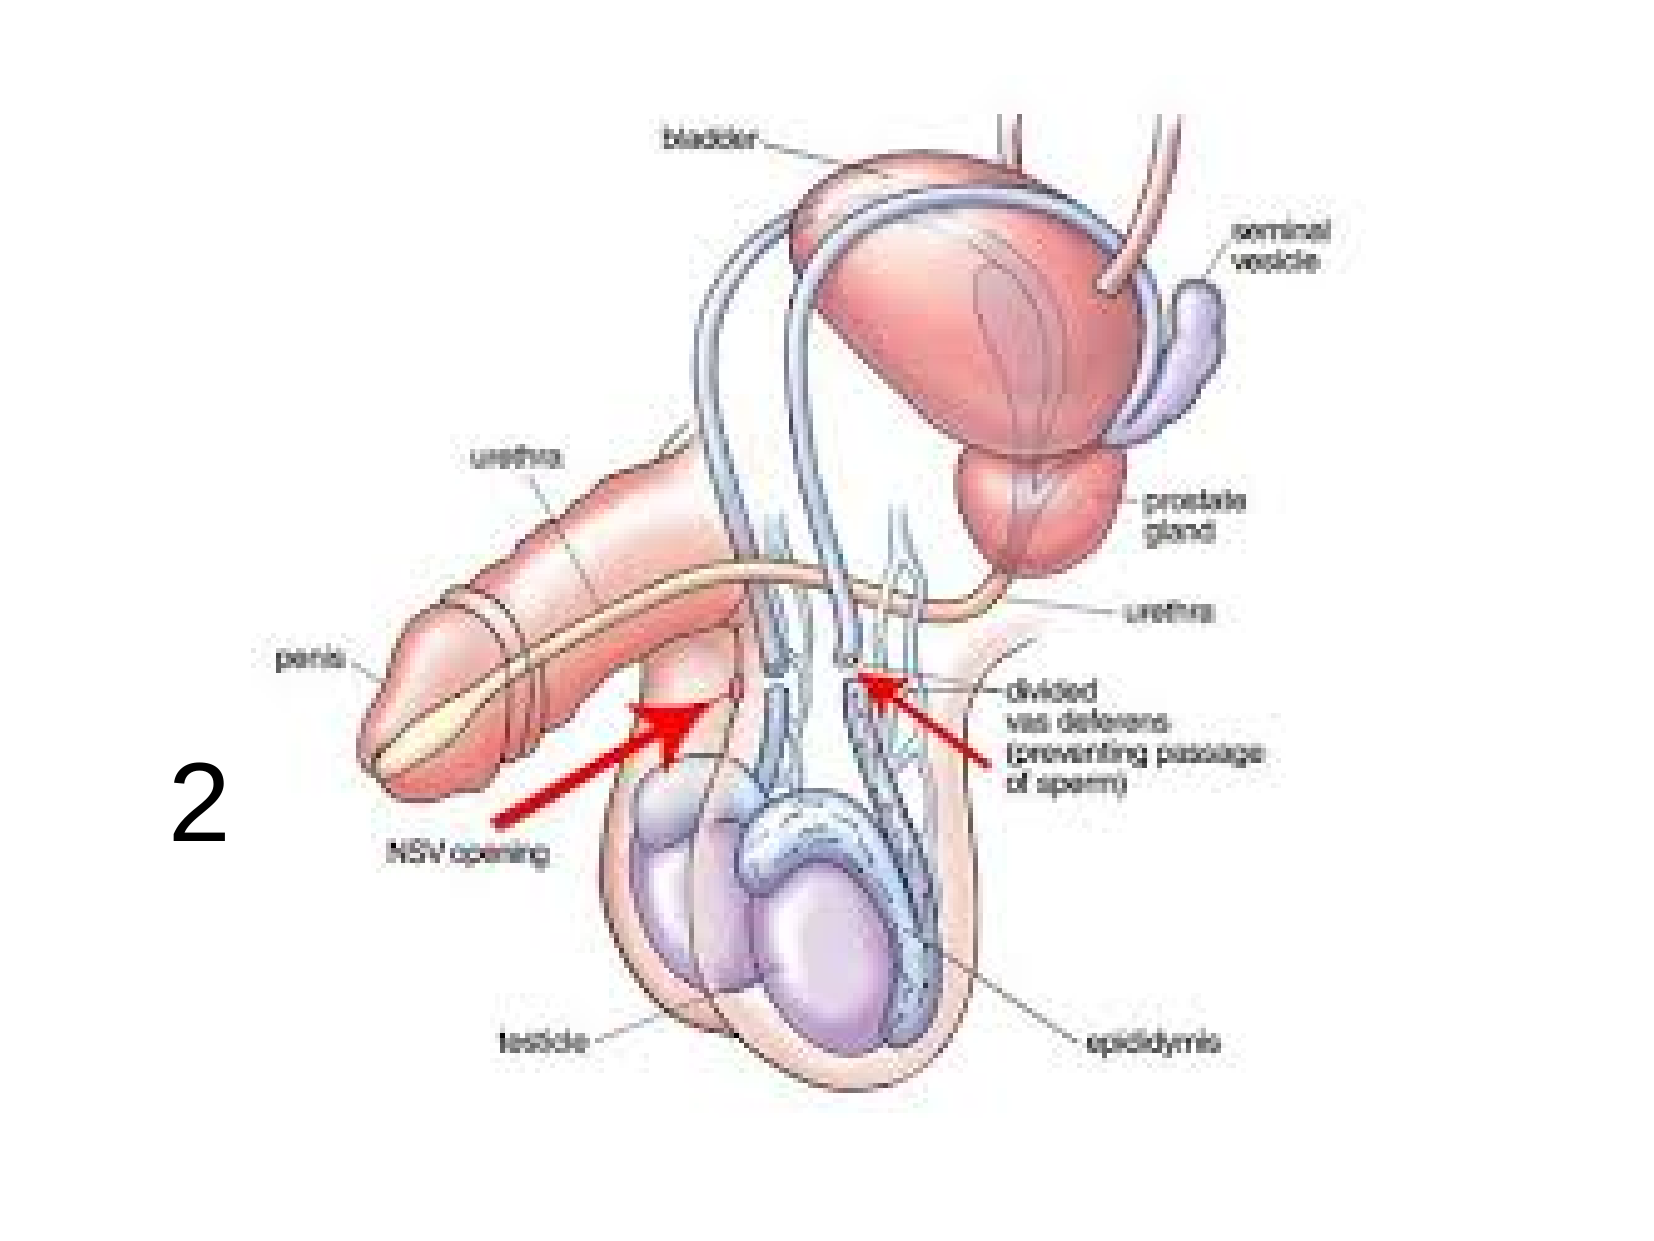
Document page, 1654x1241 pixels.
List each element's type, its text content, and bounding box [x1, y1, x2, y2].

text_box 2 [153, 732, 355, 873]
picture [212, 75, 1371, 1158]
